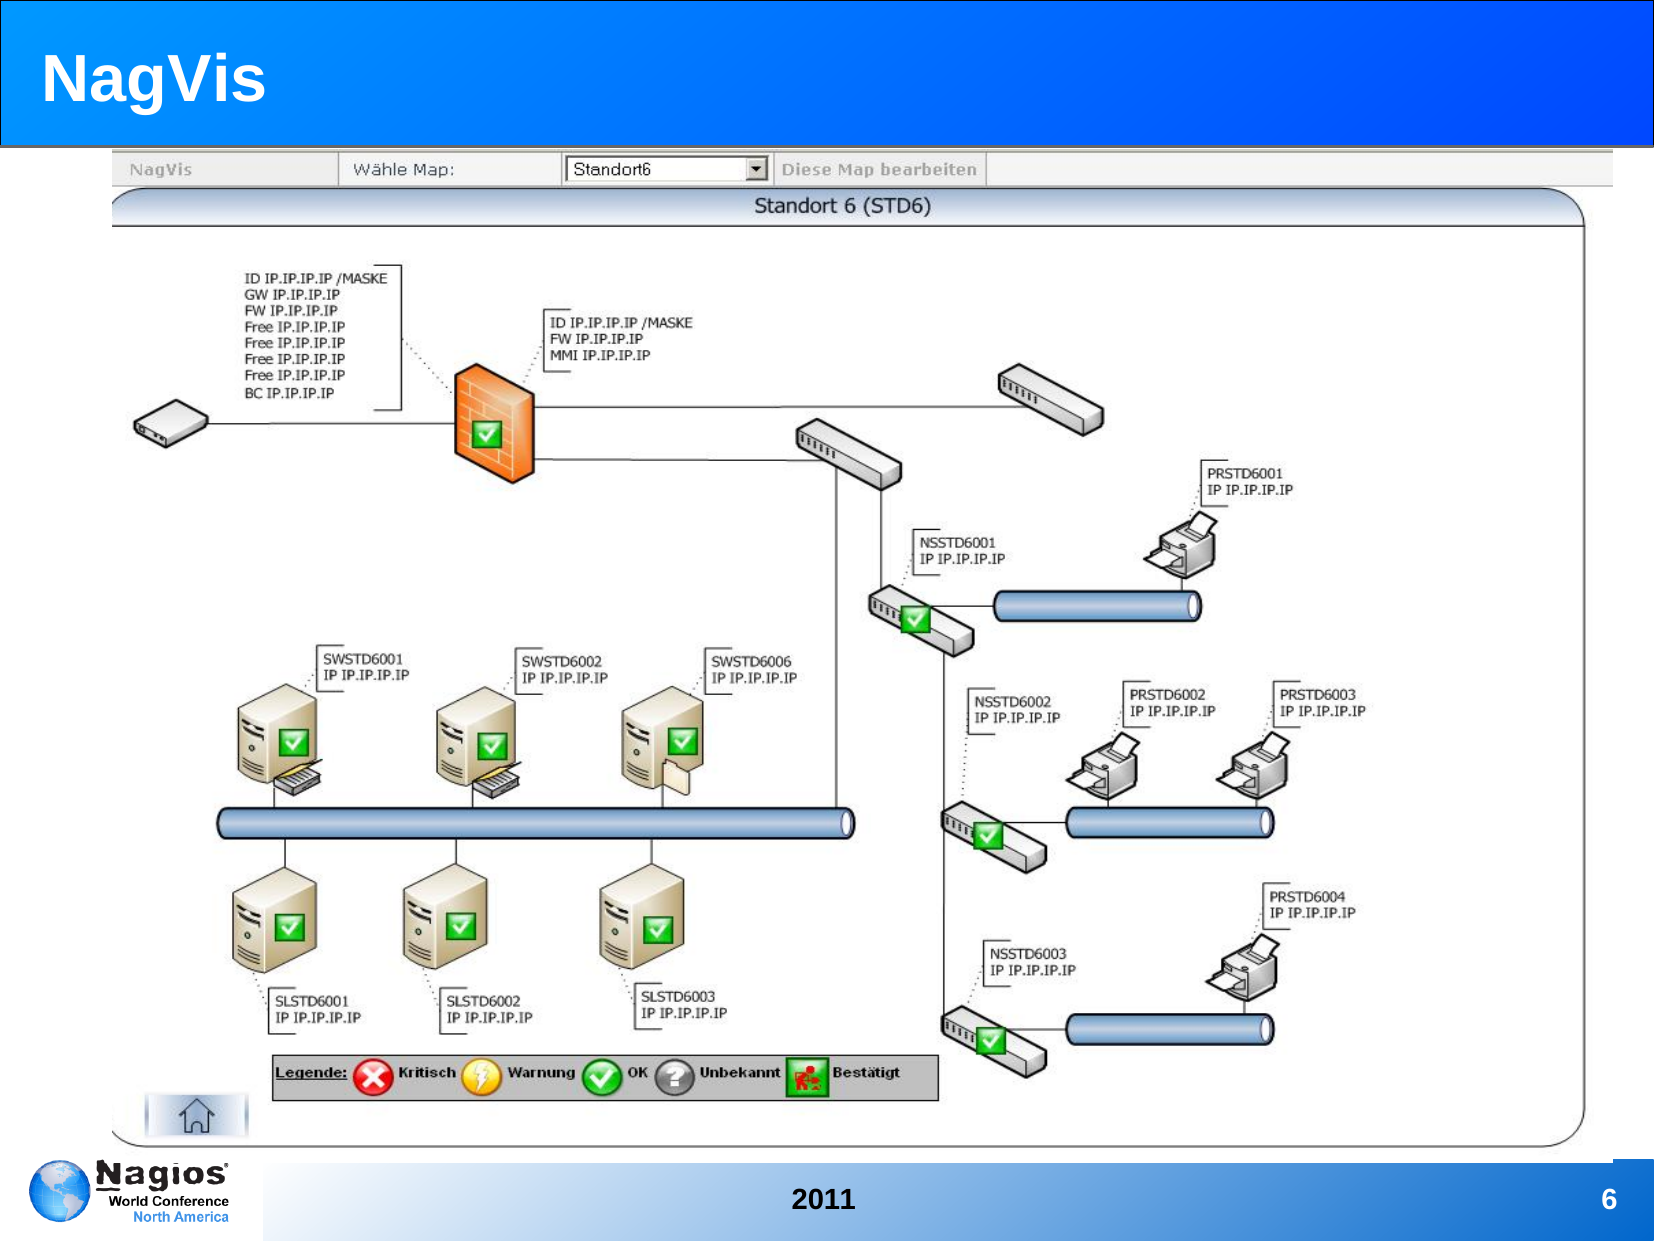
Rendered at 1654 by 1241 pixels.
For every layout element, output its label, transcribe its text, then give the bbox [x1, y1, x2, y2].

picture [29, 149, 1613, 1235]
title NagVis [41, 29, 1576, 127]
